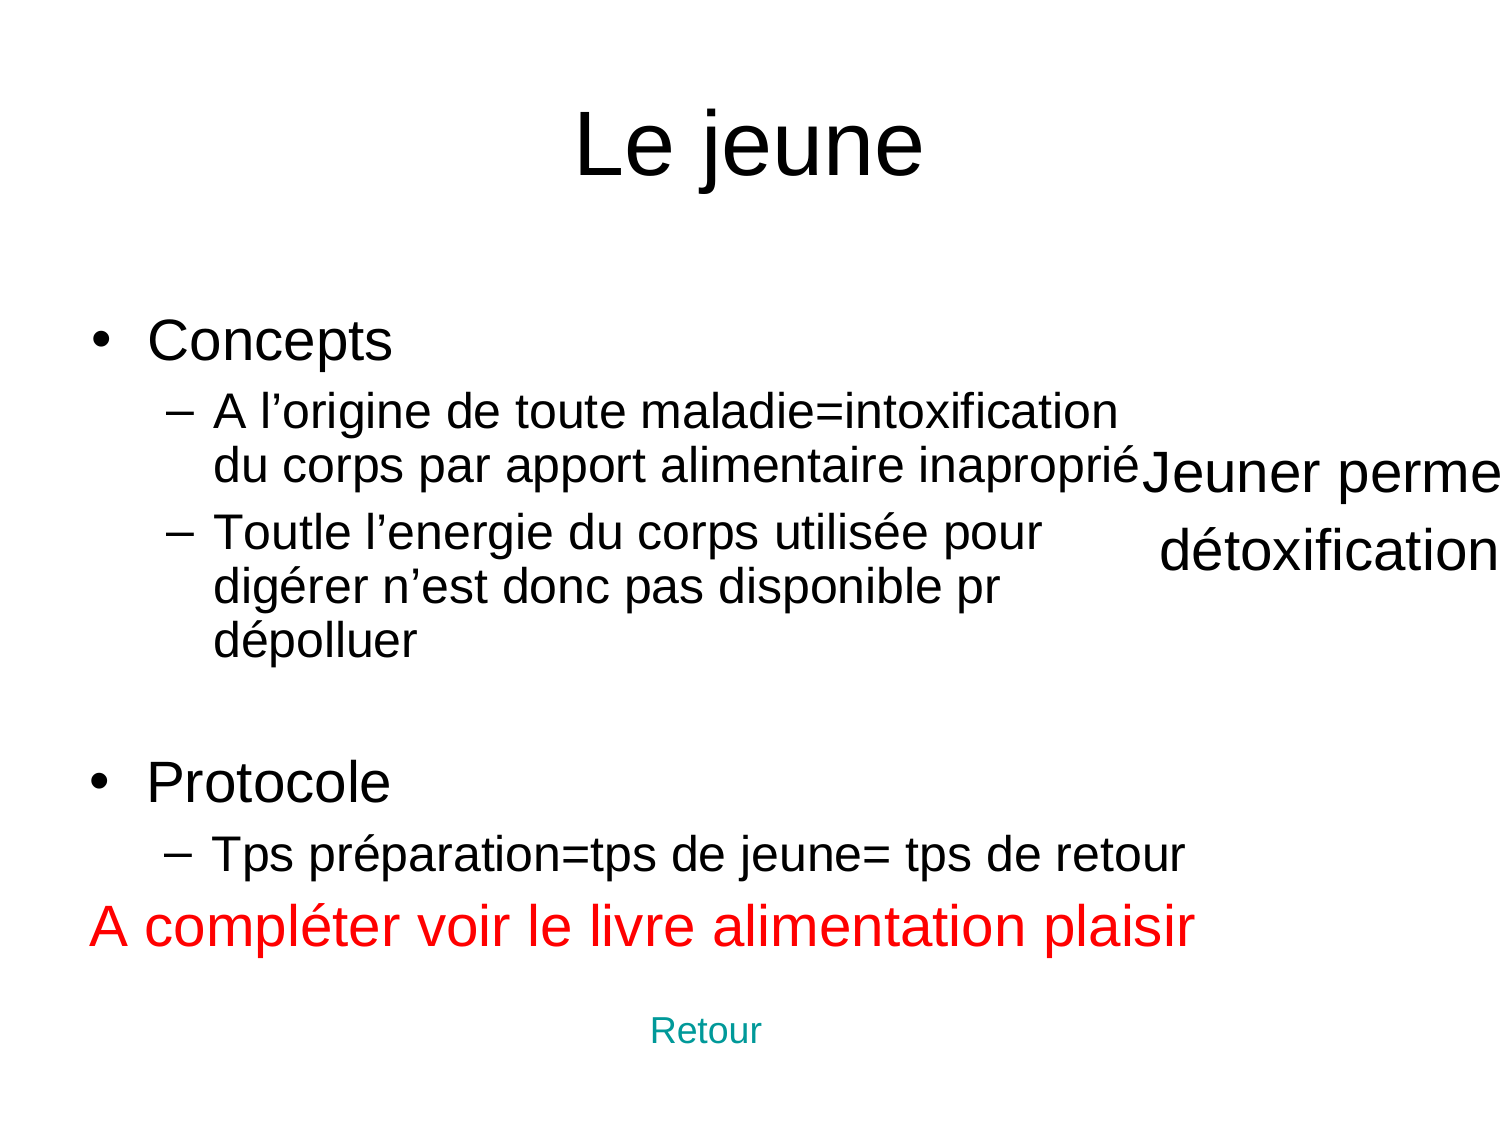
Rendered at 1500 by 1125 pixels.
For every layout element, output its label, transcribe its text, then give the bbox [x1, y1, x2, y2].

list Protocole Tps préparation=tps de jeune= tps de retour A compléter voir le livre alimentation plaisir [75, 262, 1426, 1005]
title Le jeune [75, 45, 1426, 233]
text_box Retour [635, 998, 788, 1059]
text_box Concepts A l’origine de toute maladie=intoxification du corps par apport alimentaire inaproprié Toutle l’energie du corps utilisée pour digérer n’est donc pas disponible pr dépolluer [76, 302, 1170, 740]
text_box Jeuner permet détoxification [1170, 350, 1500, 580]
